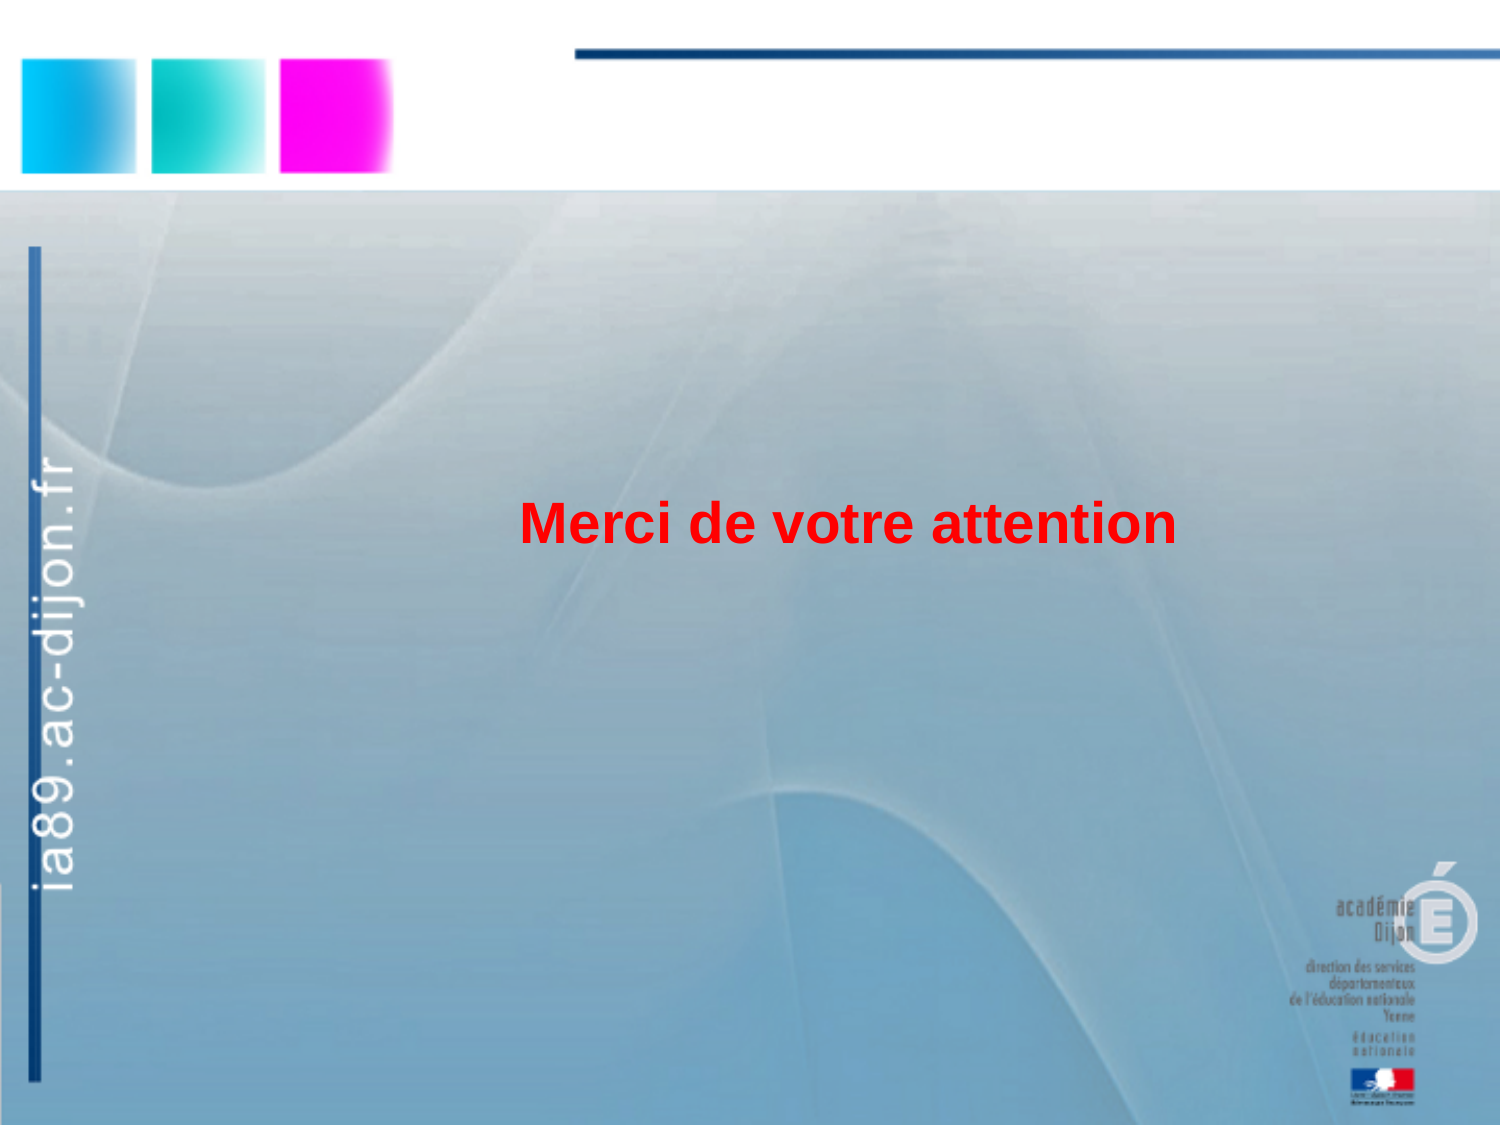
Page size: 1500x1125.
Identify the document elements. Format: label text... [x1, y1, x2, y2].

title Merci de votre attention [159, 448, 1193, 591]
picture [0, 0, 1500, 1125]
